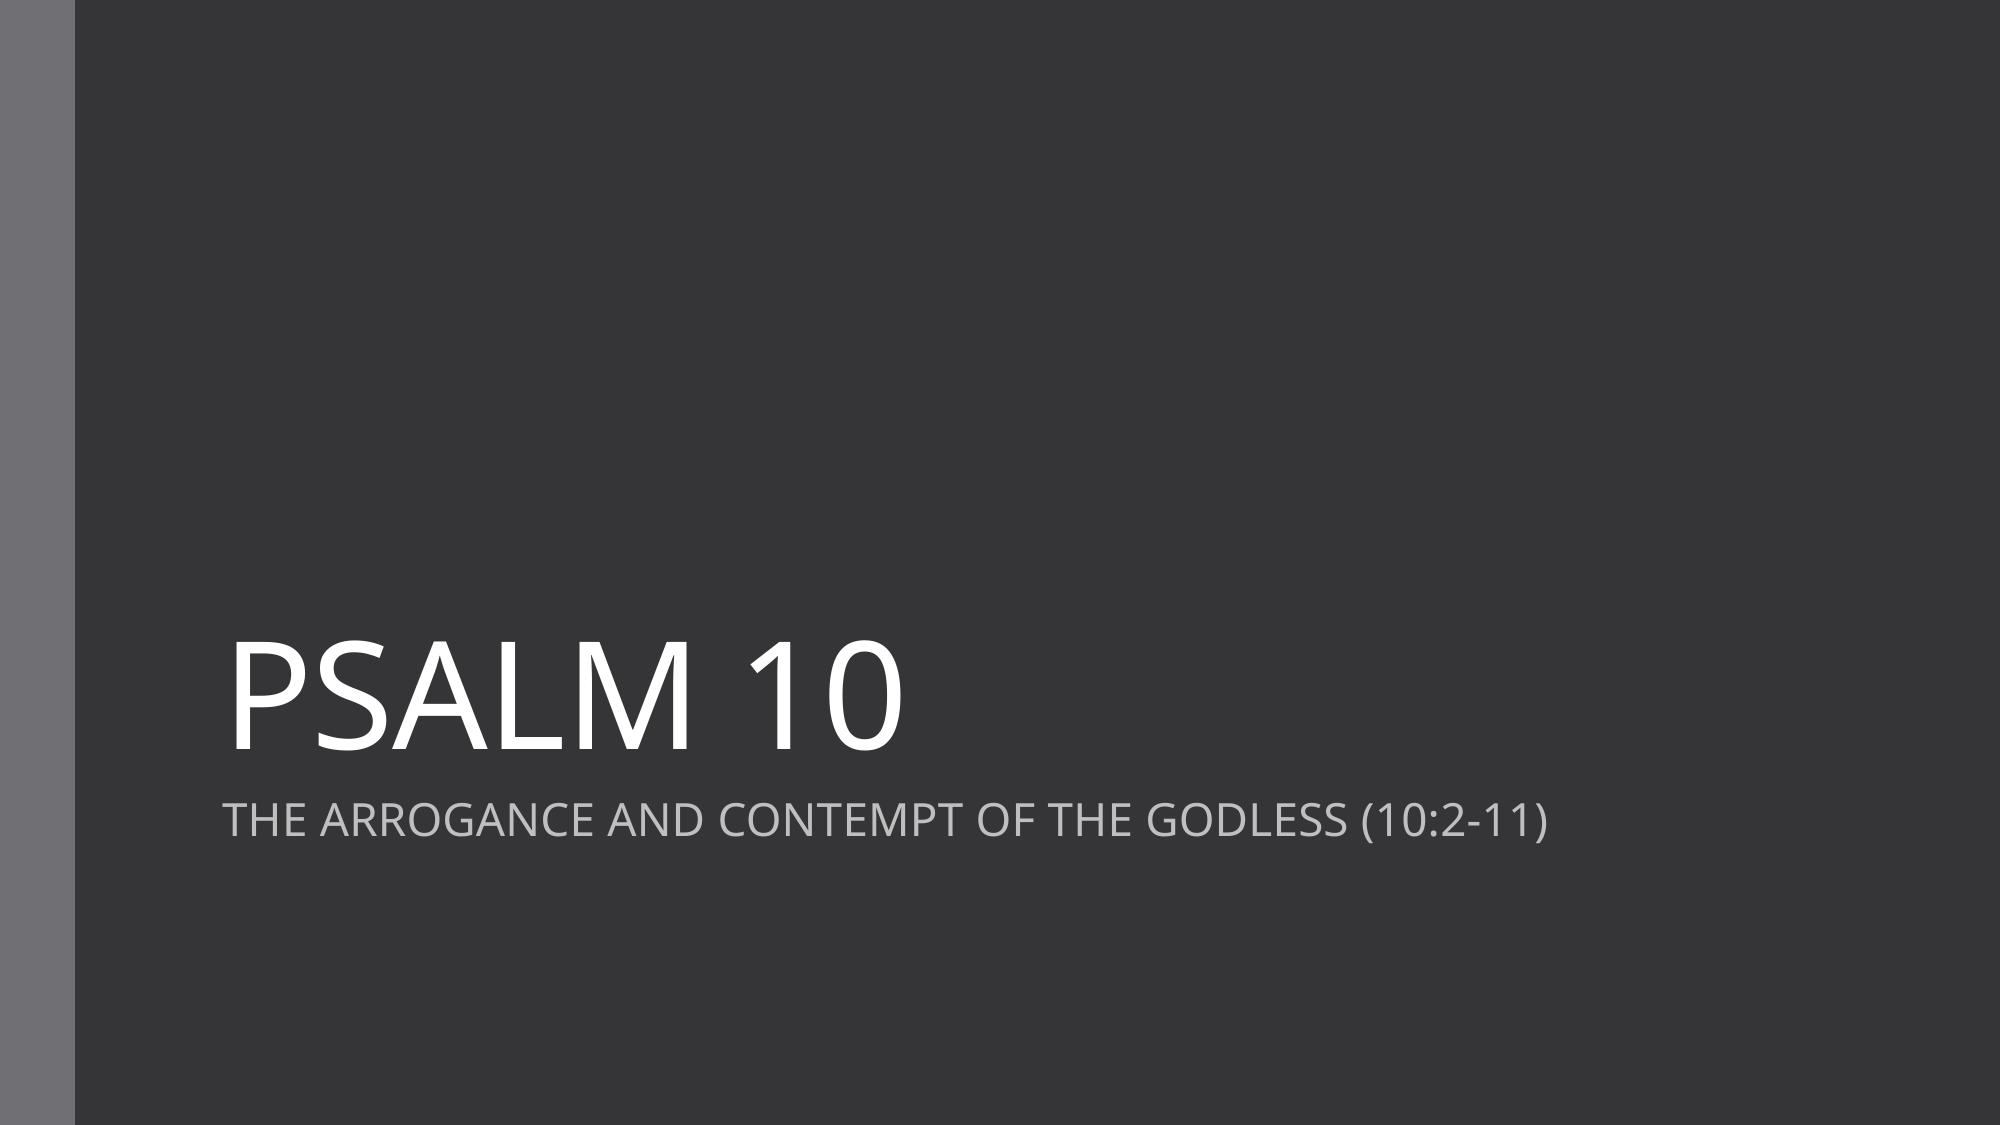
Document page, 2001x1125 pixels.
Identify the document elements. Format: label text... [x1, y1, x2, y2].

title PSALM 10 [206, 124, 1752, 787]
subtitle THE ARROGANCE AND CONTEMPT OF THE GODLESS (10:2-11) [206, 787, 1752, 1066]
